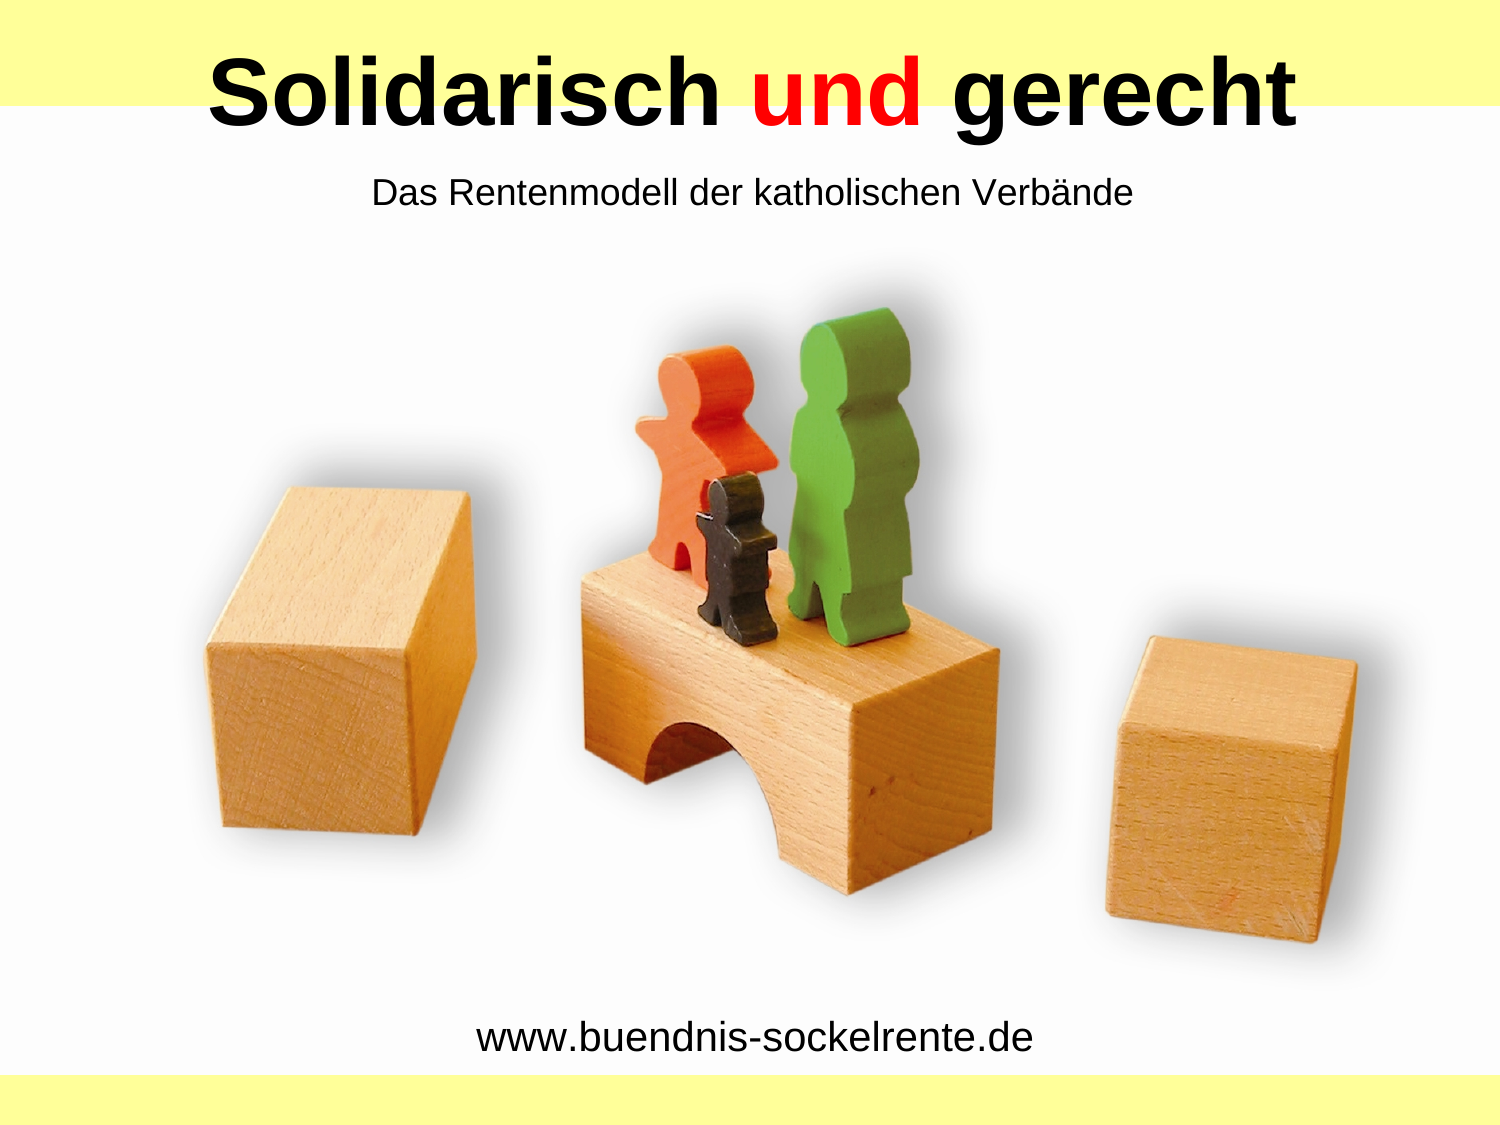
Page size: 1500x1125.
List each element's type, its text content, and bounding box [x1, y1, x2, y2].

text_box Solidarisch und gerecht Das Rentenmodell der katholischen Verbände [0, 29, 1500, 236]
text_box www.buendnis-sockelrente.de [76, 1003, 1435, 1092]
text_box [0, 236, 1500, 1075]
